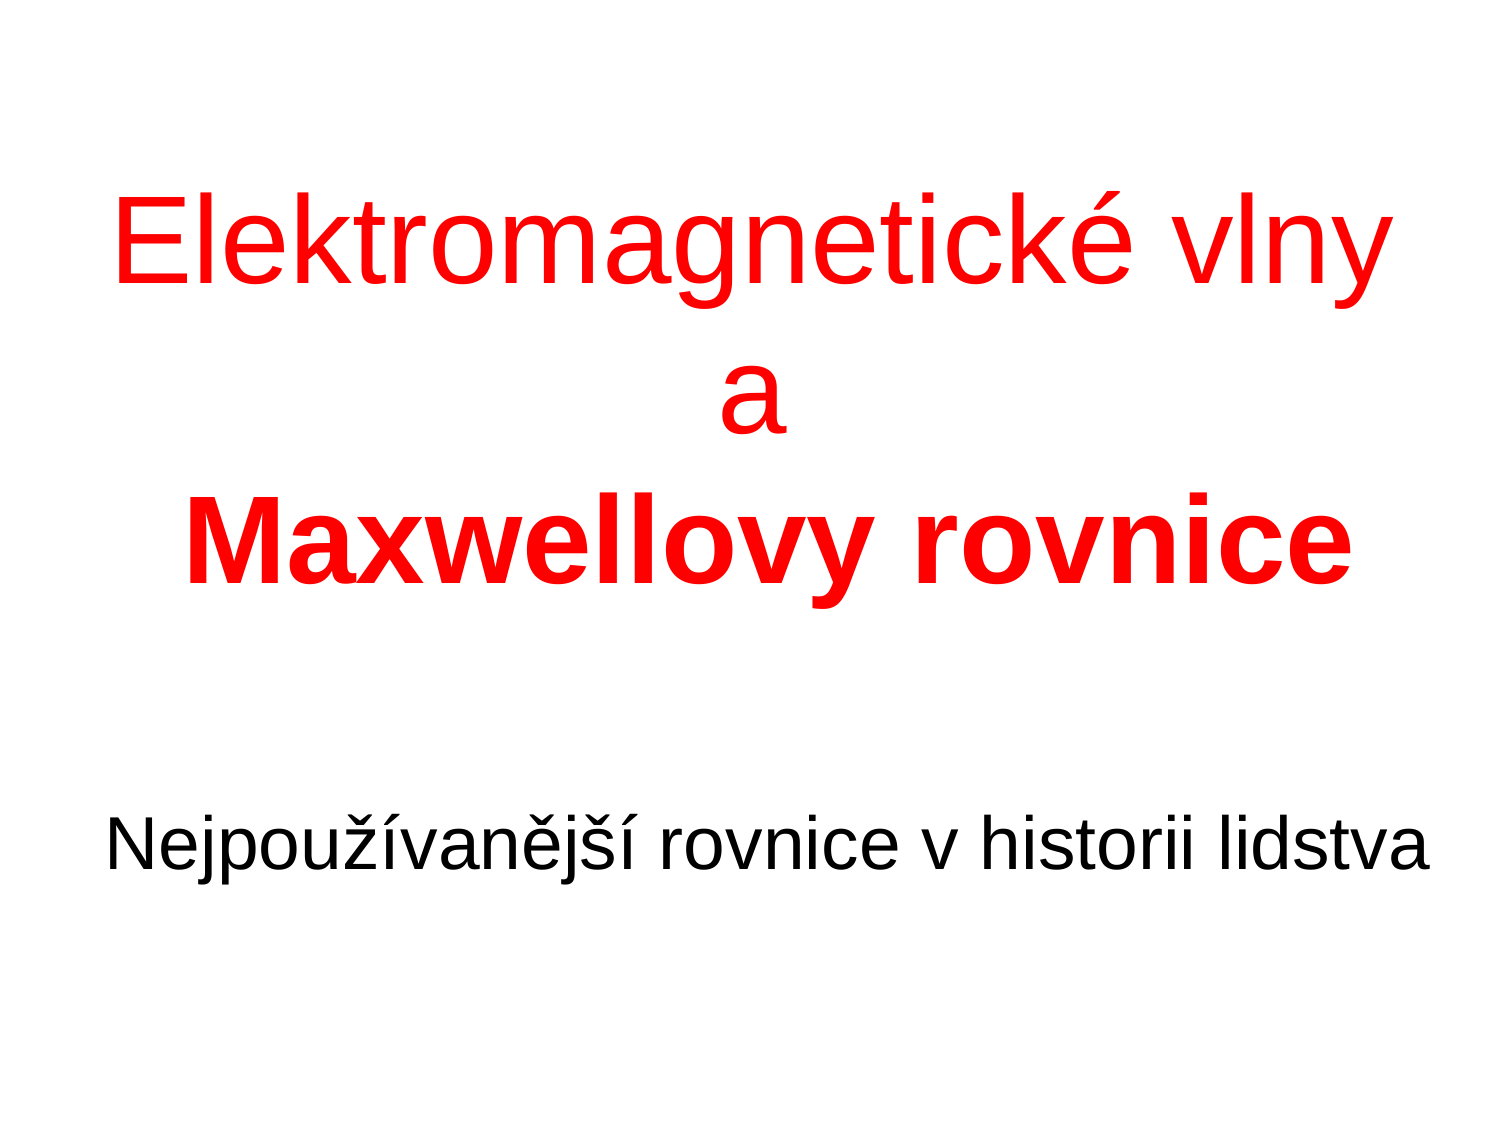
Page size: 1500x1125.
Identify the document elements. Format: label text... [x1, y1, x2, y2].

title Elektromagnetické vlny a Maxwellovy rovnice [76, 150, 1427, 727]
text_box Nejpoužívanější rovnice v historii lidstva [64, 786, 1471, 893]
